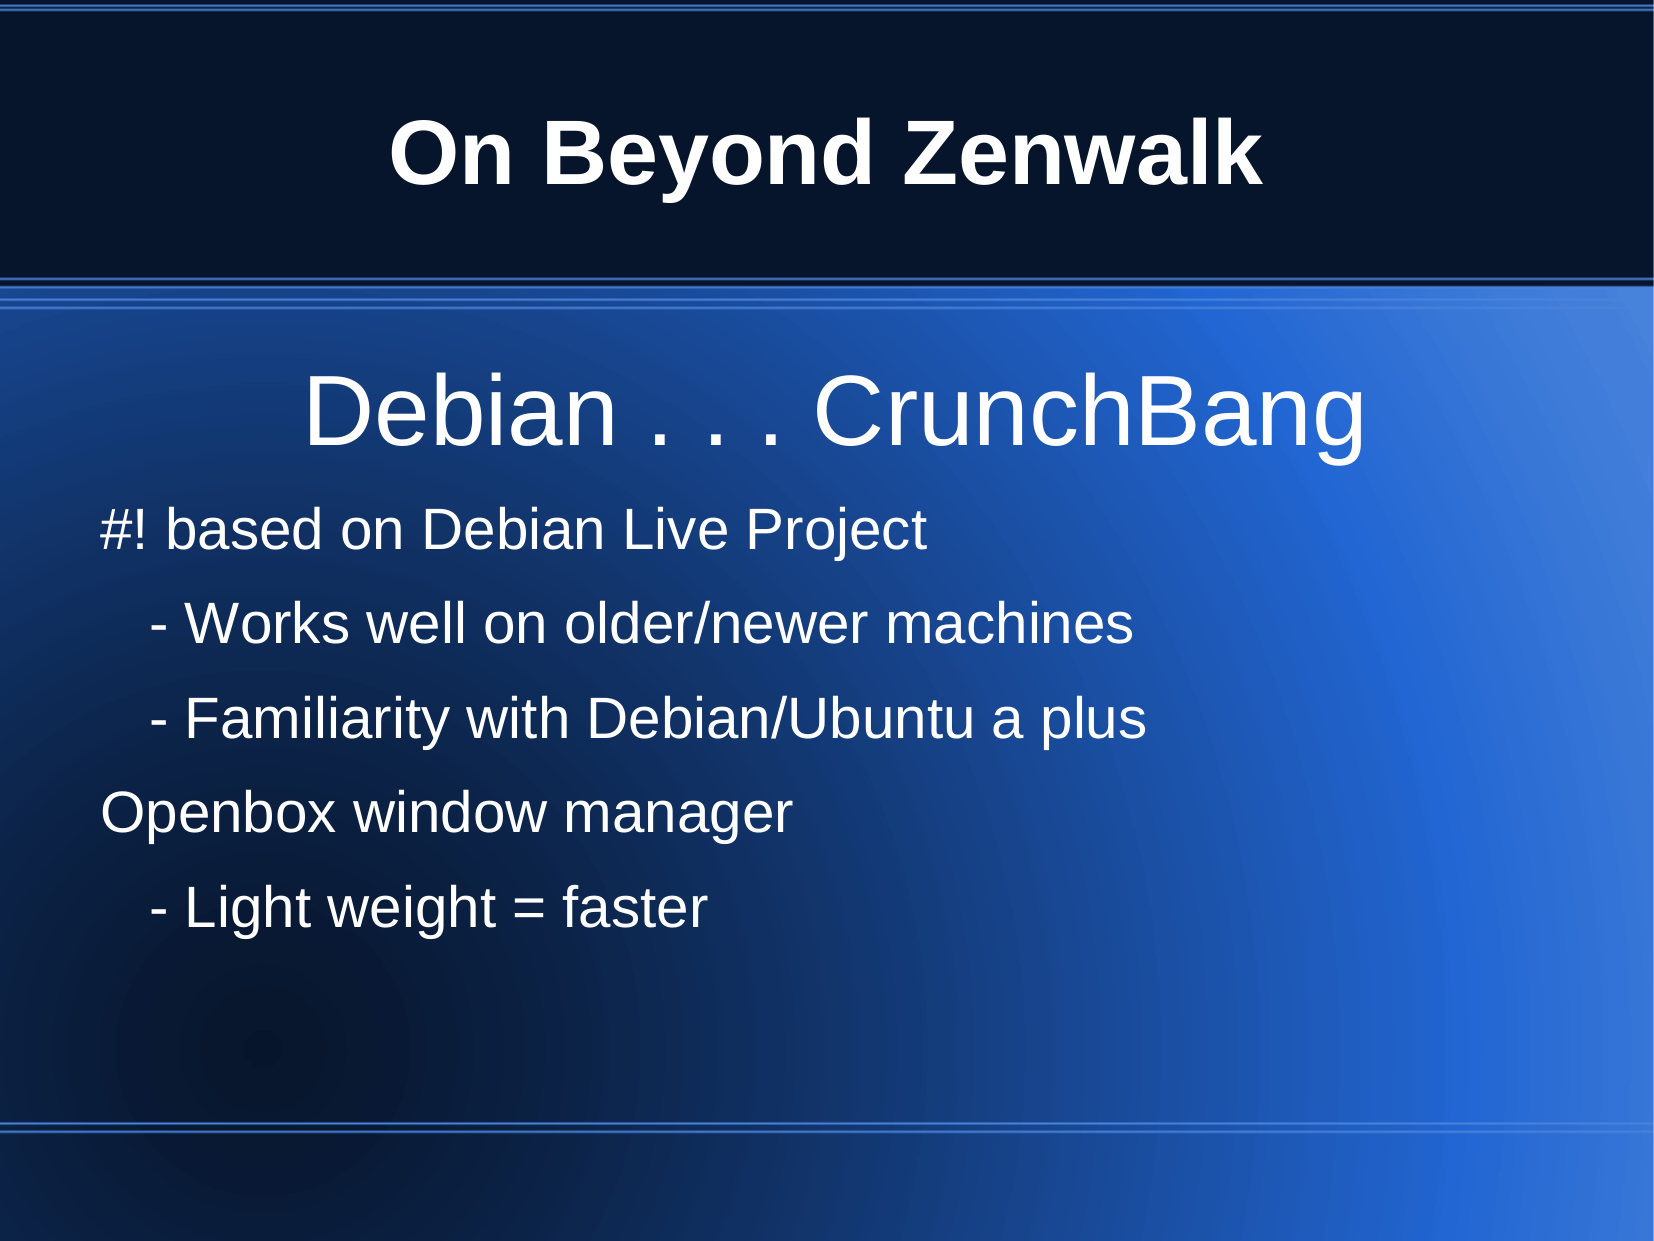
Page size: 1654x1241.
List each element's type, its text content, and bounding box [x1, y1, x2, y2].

title On Beyond Zenwalk [82, 56, 1571, 250]
picture [0, 0, 1654, 1241]
list Debian . . . CrunchBang #! based on Debian Live Project - Works well on older/newer machines - Familiarity with Debian/Ubuntu a plus Openbox window manager - Light weight = faster [82, 355, 1571, 1241]
